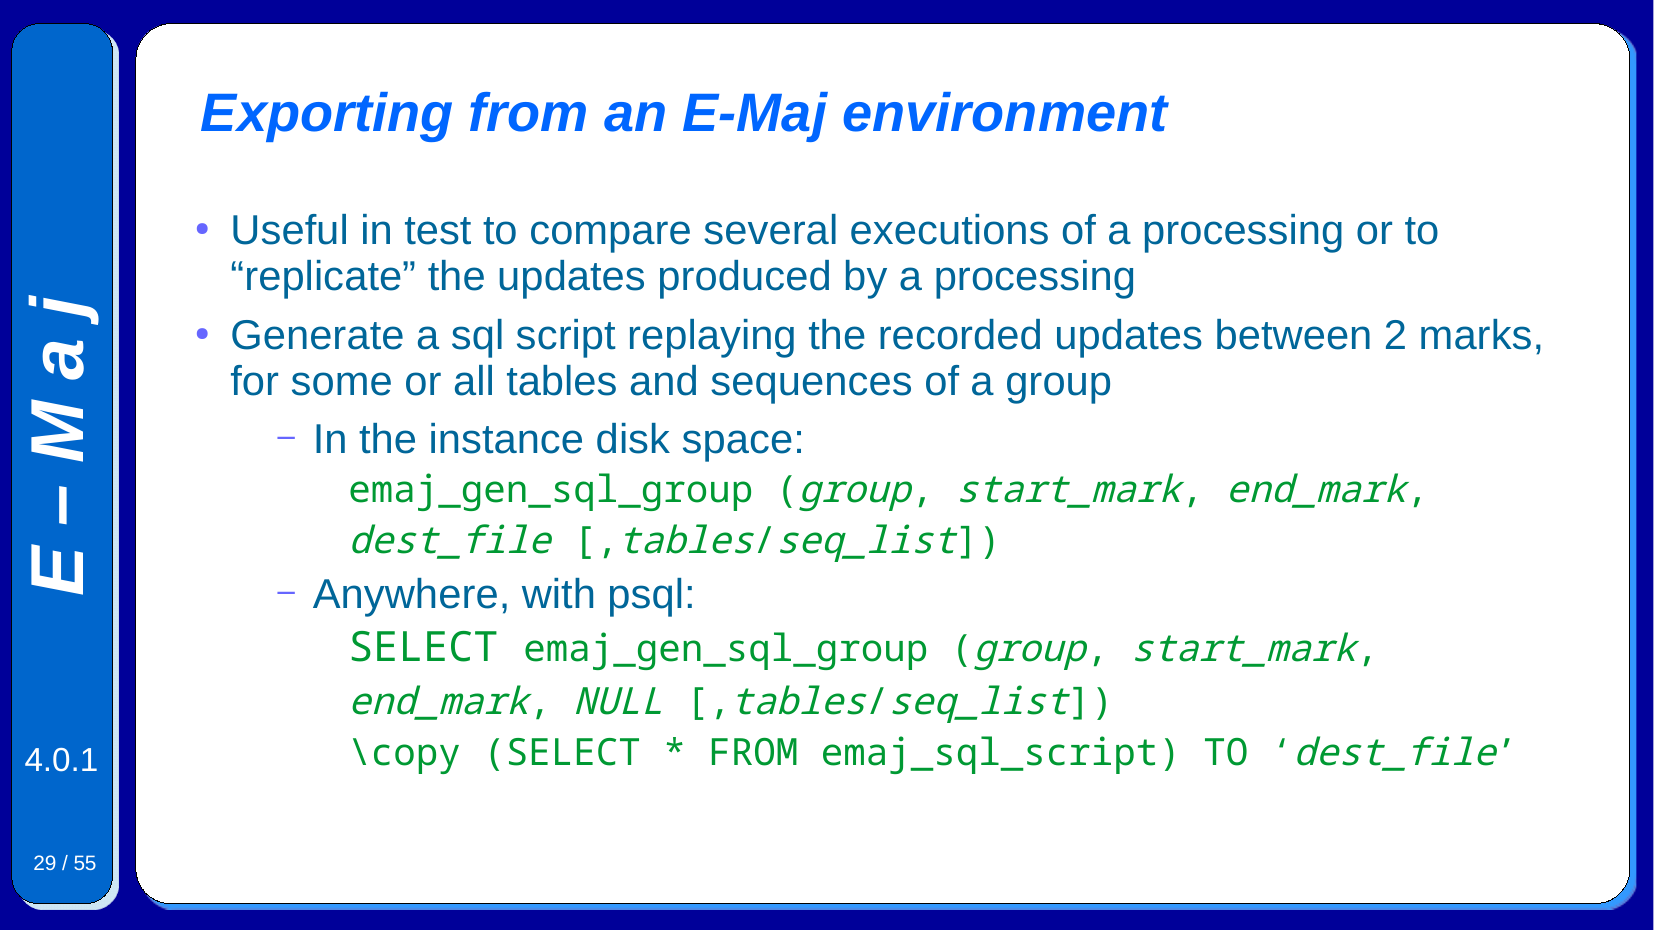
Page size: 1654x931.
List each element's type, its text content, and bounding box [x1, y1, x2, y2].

list Useful in test to compare several executions of a processing or to “replicate” the updates produced by a processing Generate a sql script replaying the recorded updates between 2 marks, for some or all tables and sequences of a group In the instance disk space: emaj_gen_sql_group (group, start_mark, end_mark, dest_file [,tables/seq_list]) Anywhere, with psql: SELECT emaj_gen_sql_group (group, start_mark, end_mark, NULL [,tables/seq_list]) \copy (SELECT * FROM emaj_sql_script) TO ‘dest_file’ [177, 206, 1587, 881]
title Exporting from an E-Maj environment [200, 34, 1575, 191]
